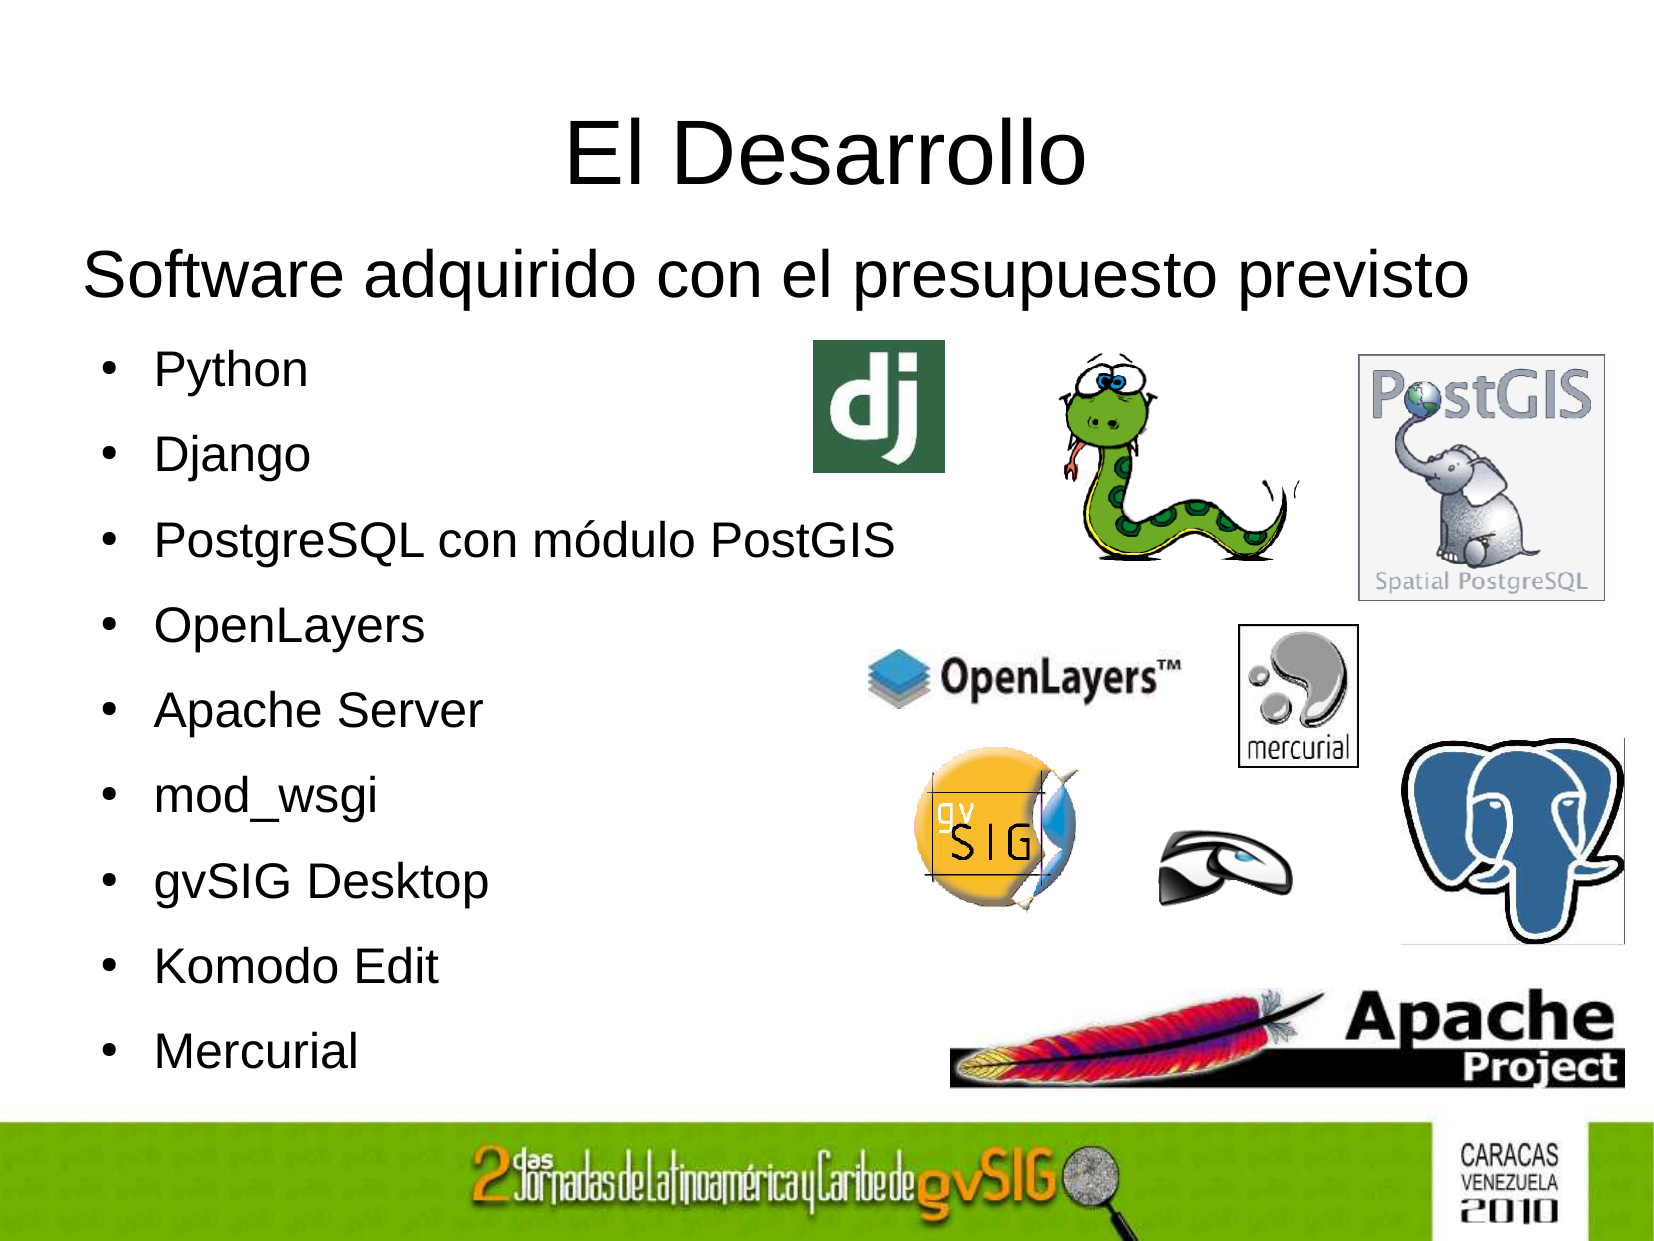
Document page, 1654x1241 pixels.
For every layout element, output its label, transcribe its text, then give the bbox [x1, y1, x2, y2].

title El Desarrollo [82, 49, 1571, 237]
picture [0, 0, 1654, 1241]
list Software adquirido con el presupuesto previsto Python Django PostgreSQL con módulo PostGIS OpenLayers Apache Server mod_wsgi gvSIG Desktop Komodo Edit Mercurial [82, 237, 1571, 1210]
